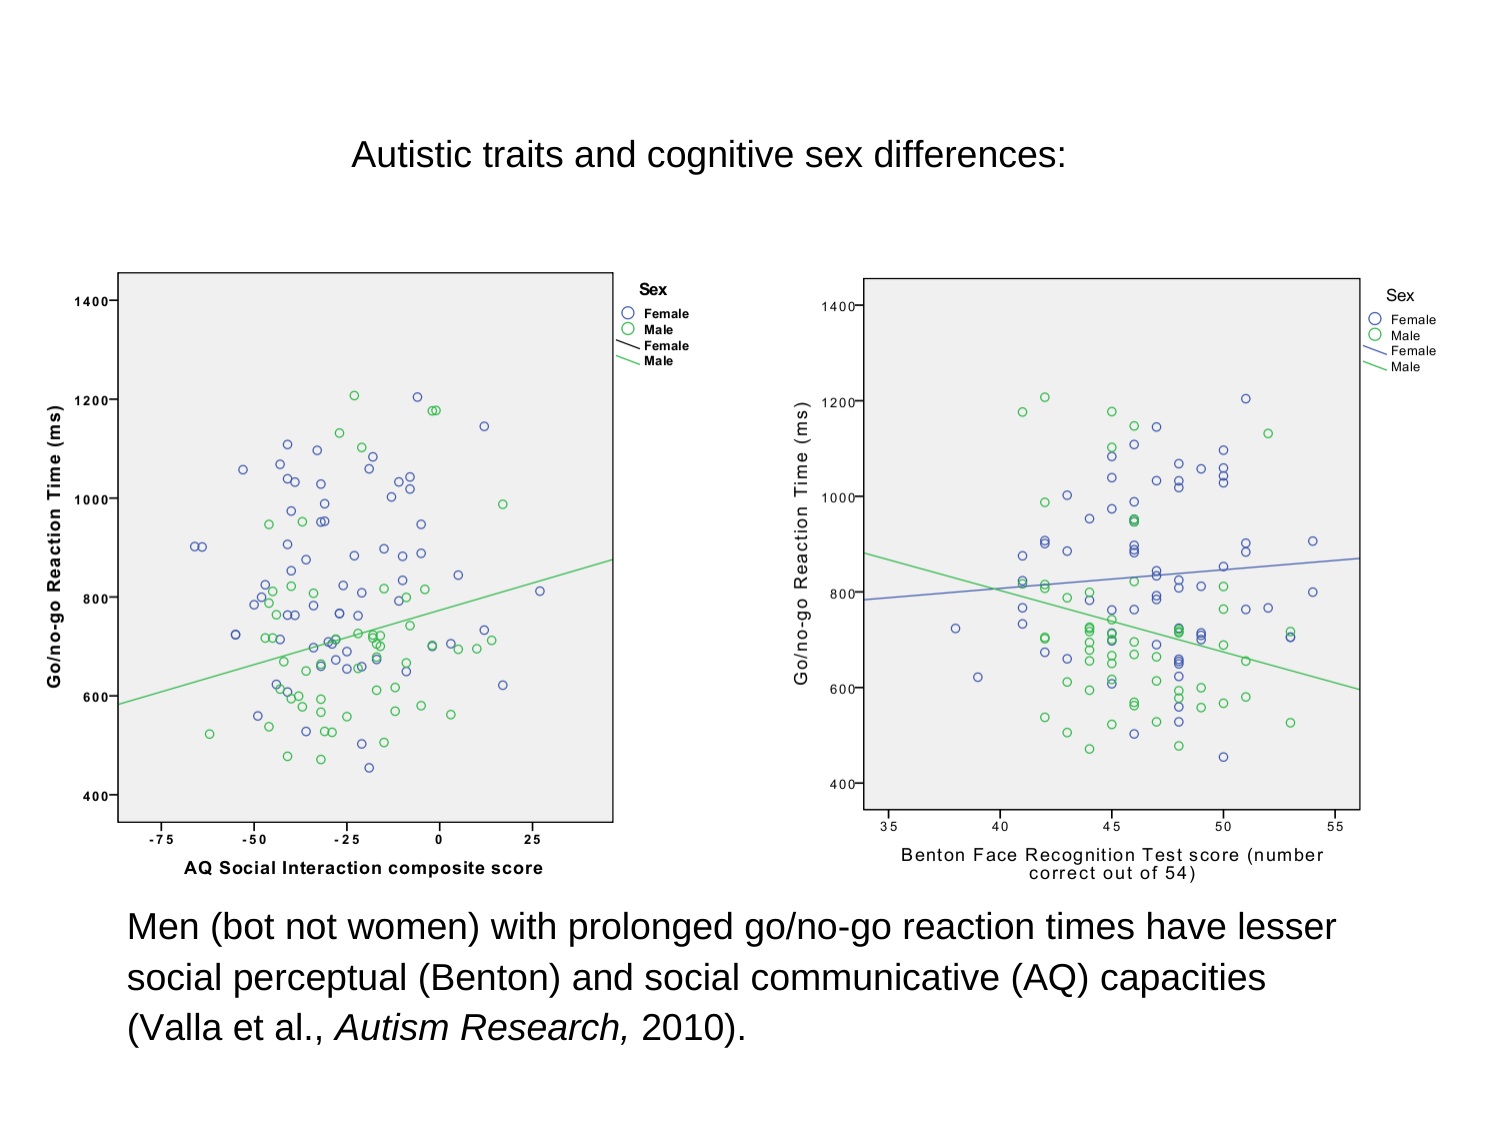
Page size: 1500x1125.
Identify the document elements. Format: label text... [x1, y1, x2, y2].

picture [0, 234, 1500, 895]
title Autistic traits and cognitive sex differences: [75, 86, 1344, 215]
title Men (bot not women) with prolonged go/no-go reaction times have lesser social perceptual (Benton) and social communicative (AQ) capacities (Valla et al., Autism Research, 2010). [112, 879, 1381, 1068]
